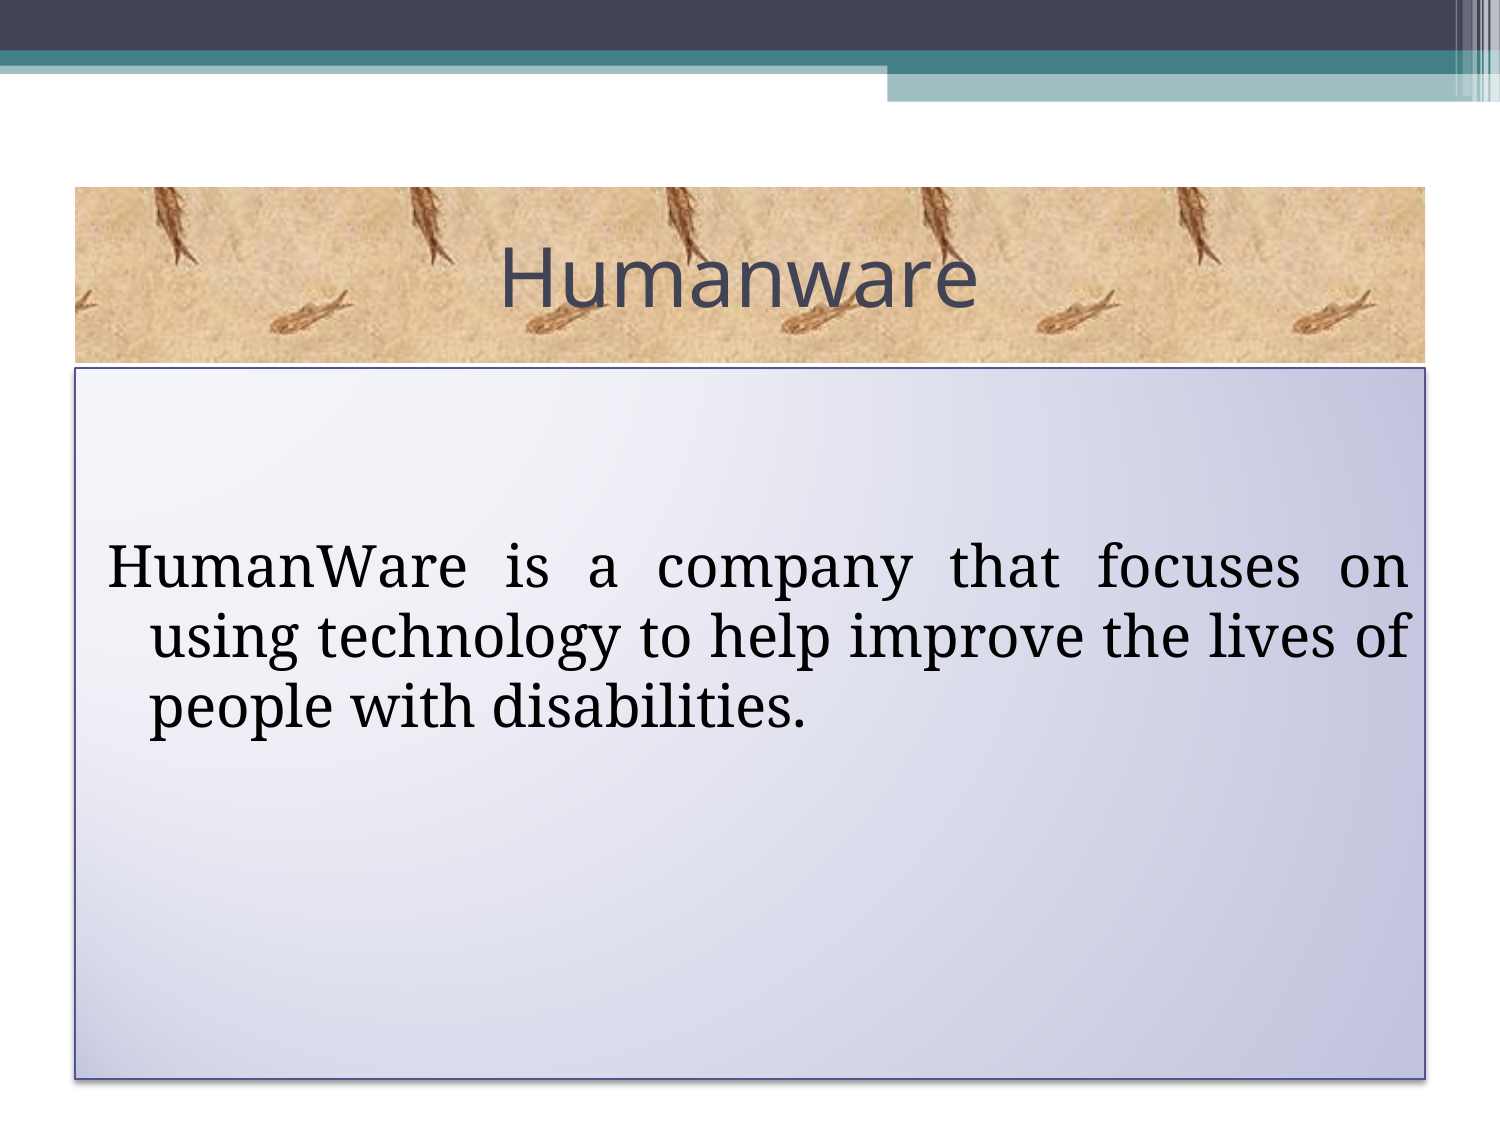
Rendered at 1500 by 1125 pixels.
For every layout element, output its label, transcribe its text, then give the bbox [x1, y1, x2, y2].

picture [64, 361, 1455, 1094]
text_box HumanWare is a company that focuses on using technology to help improve the lives of people with disabilities. [75, 369, 1426, 1079]
title Humanware [75, 187, 1426, 361]
